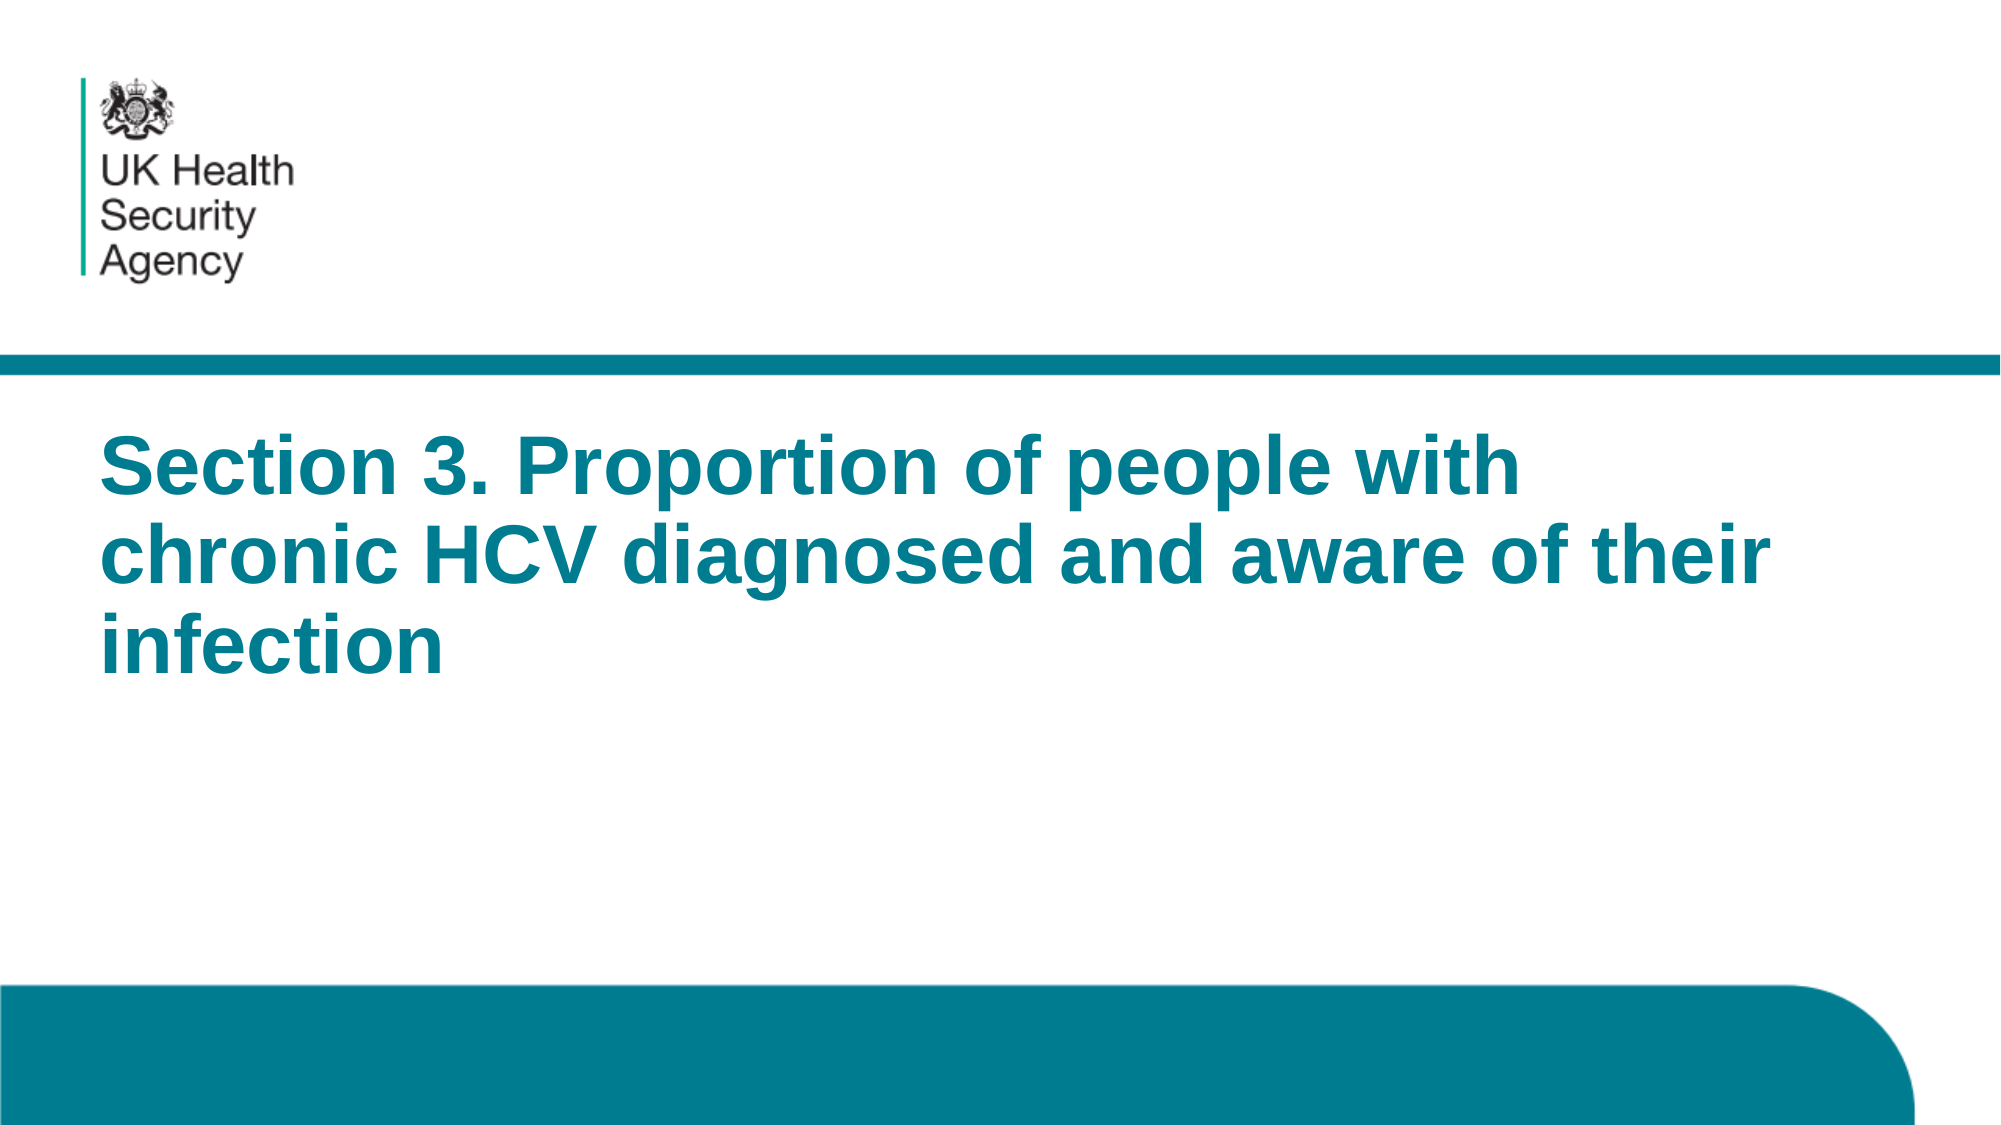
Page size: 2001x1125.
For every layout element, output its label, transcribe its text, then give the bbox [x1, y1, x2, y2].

title Section 3. Proportion of people with chronic HCV diagnosed and aware of their infection [84, 414, 1804, 807]
